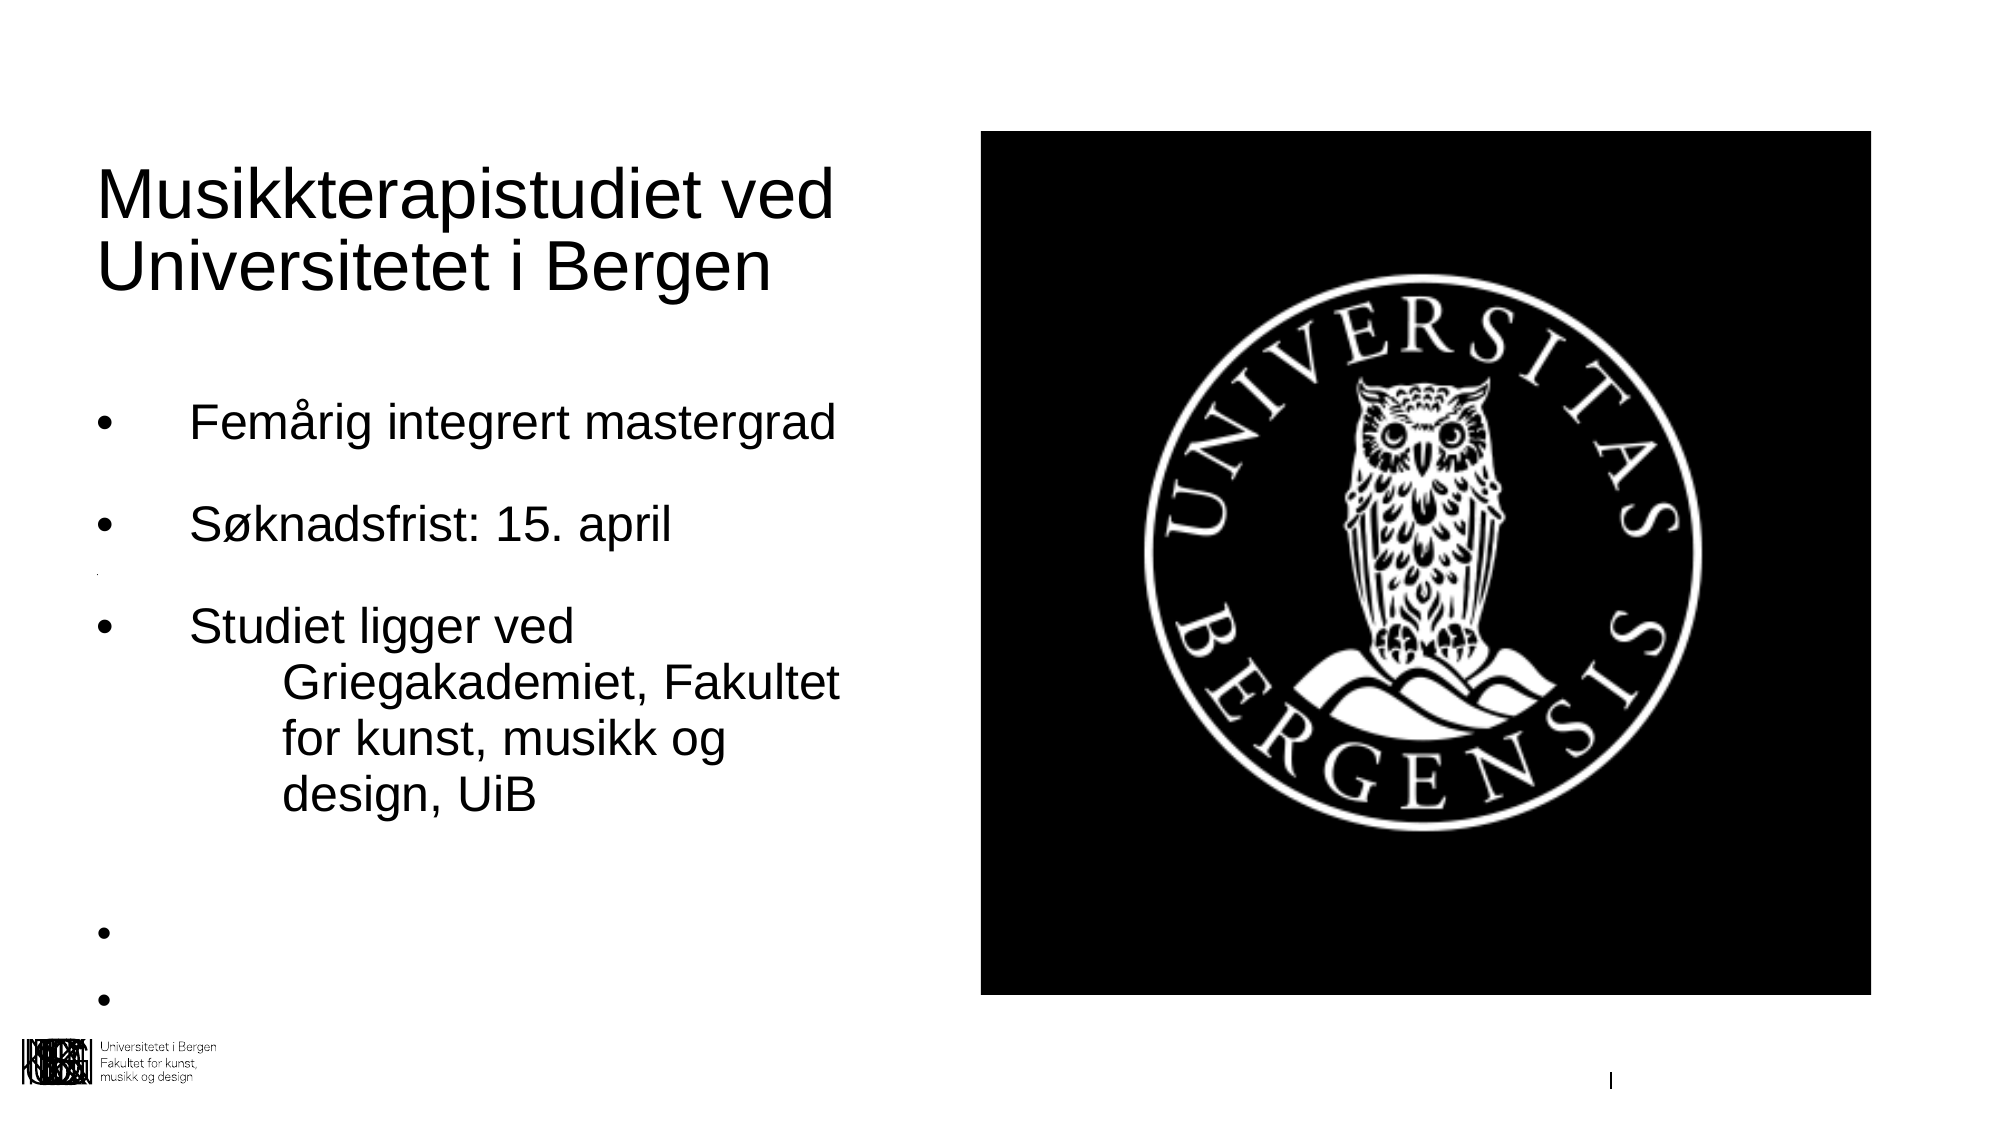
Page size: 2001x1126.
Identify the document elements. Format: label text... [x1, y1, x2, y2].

list Femårig integrert mastergrad Søknadsfrist: 15. april Studiet ligger ved Griegakademiet, Fakultet for kunst, musikk og design, UiB [96, 382, 846, 1036]
picture [980, 131, 1872, 995]
title Musikkterapistudiet ved Universitetet i Bergen [96, 140, 846, 326]
